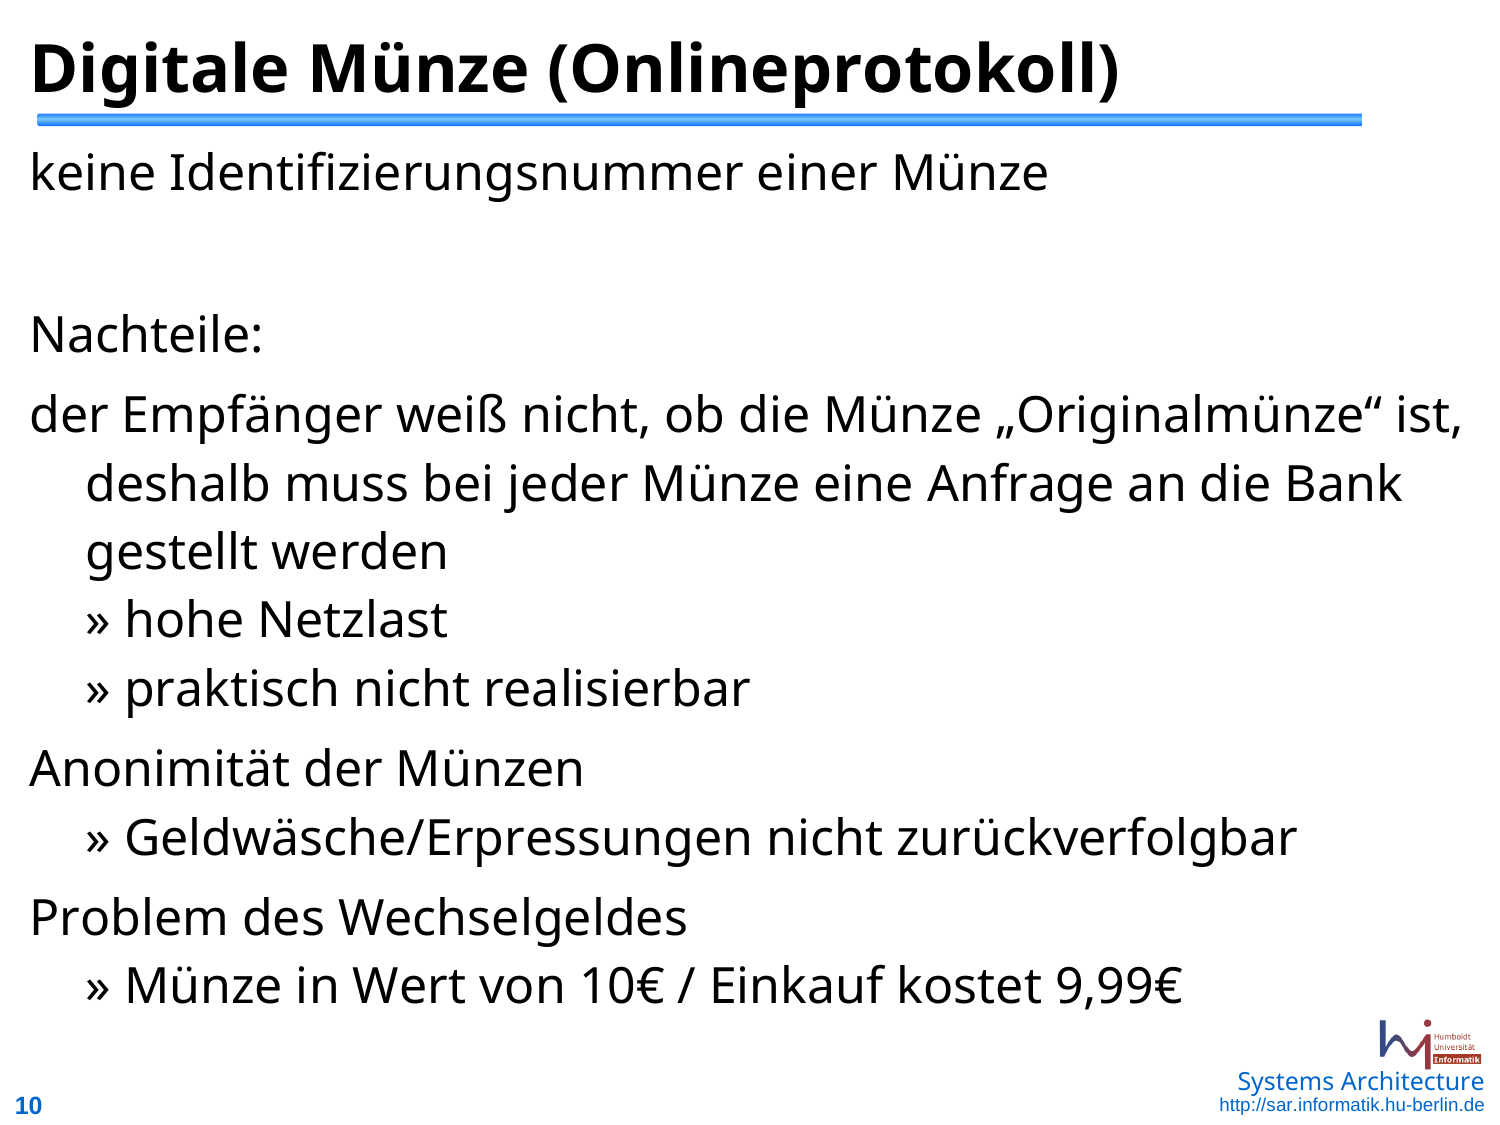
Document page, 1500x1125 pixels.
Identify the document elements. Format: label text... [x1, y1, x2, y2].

picture [1376, 1044, 1483, 1071]
list keine Identifizierungsnummer einer Münze Nachteile: der Empfänger weiß nicht, ob die Münze „Originalmünze“ ist, deshalb muss bei jeder Münze eine Anfrage an die Bank gestellt werden » hohe Netzlast » praktisch nicht realisierbar Anonimität der Münzen » Geldwäsche/Erpressungen nicht zurückverfolgbar Problem des Wechselgeldes » Münze in Wert von 10€ / Einkauf kostet 9,99€ [29, 137, 1500, 1044]
title Digitale Münze (Onlineprotokoll) [29, 26, 1500, 108]
